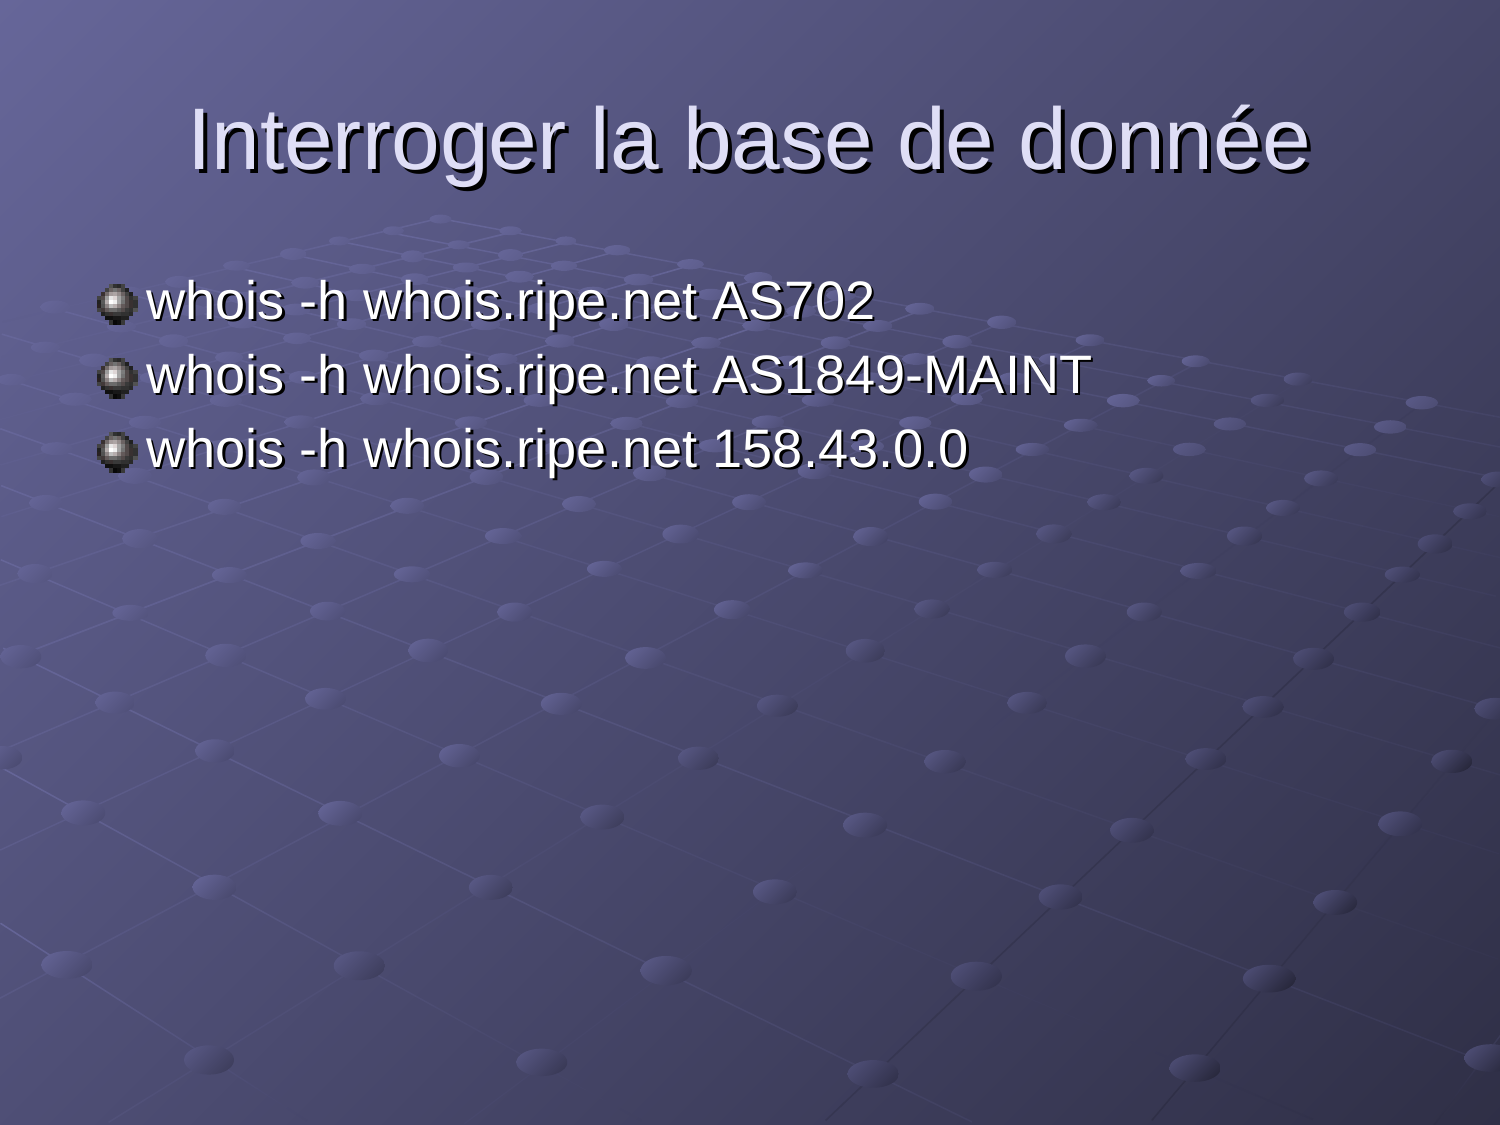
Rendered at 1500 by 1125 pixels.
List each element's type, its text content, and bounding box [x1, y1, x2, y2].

title Interroger la base de donnée [75, 45, 1426, 233]
list whois -h whois.ripe.net AS702 whois -h whois.ripe.net AS1849-MAINT whois -h whois.ripe.net 158.43.0.0 [75, 262, 1426, 1007]
